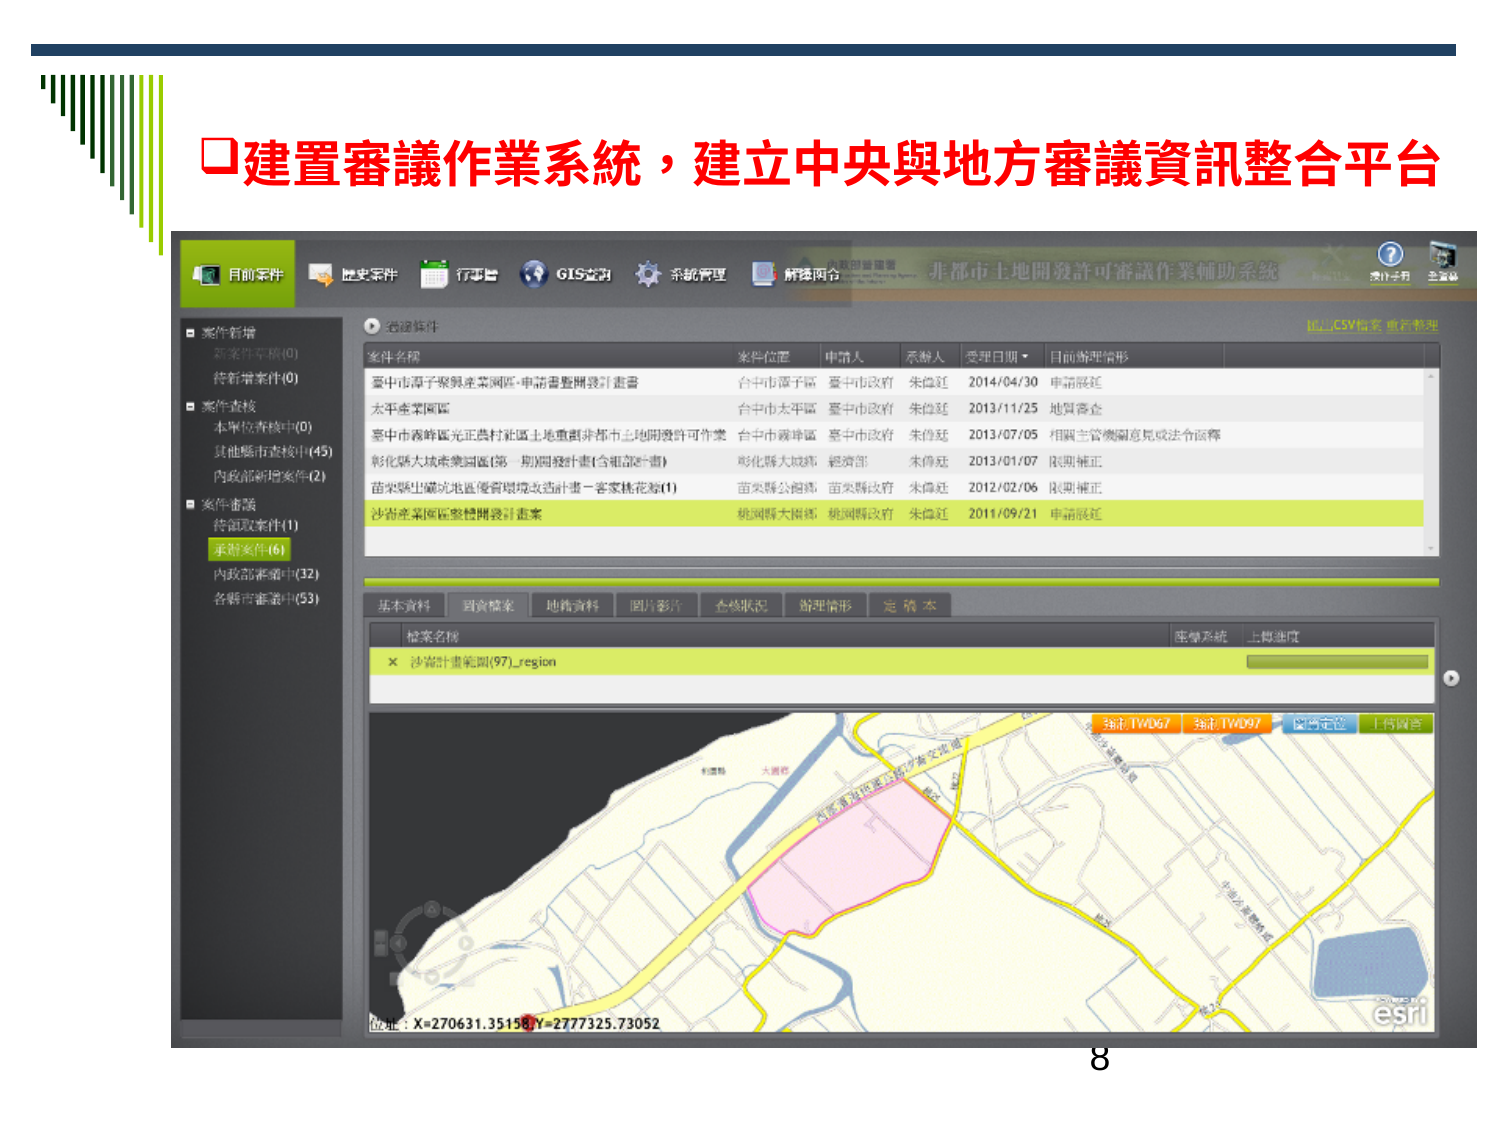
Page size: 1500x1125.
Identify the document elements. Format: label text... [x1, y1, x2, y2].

picture [171, 231, 1477, 1048]
text_box 建置審議作業系統，建立中央與地方審議資訊整合平台 [183, 125, 1458, 201]
